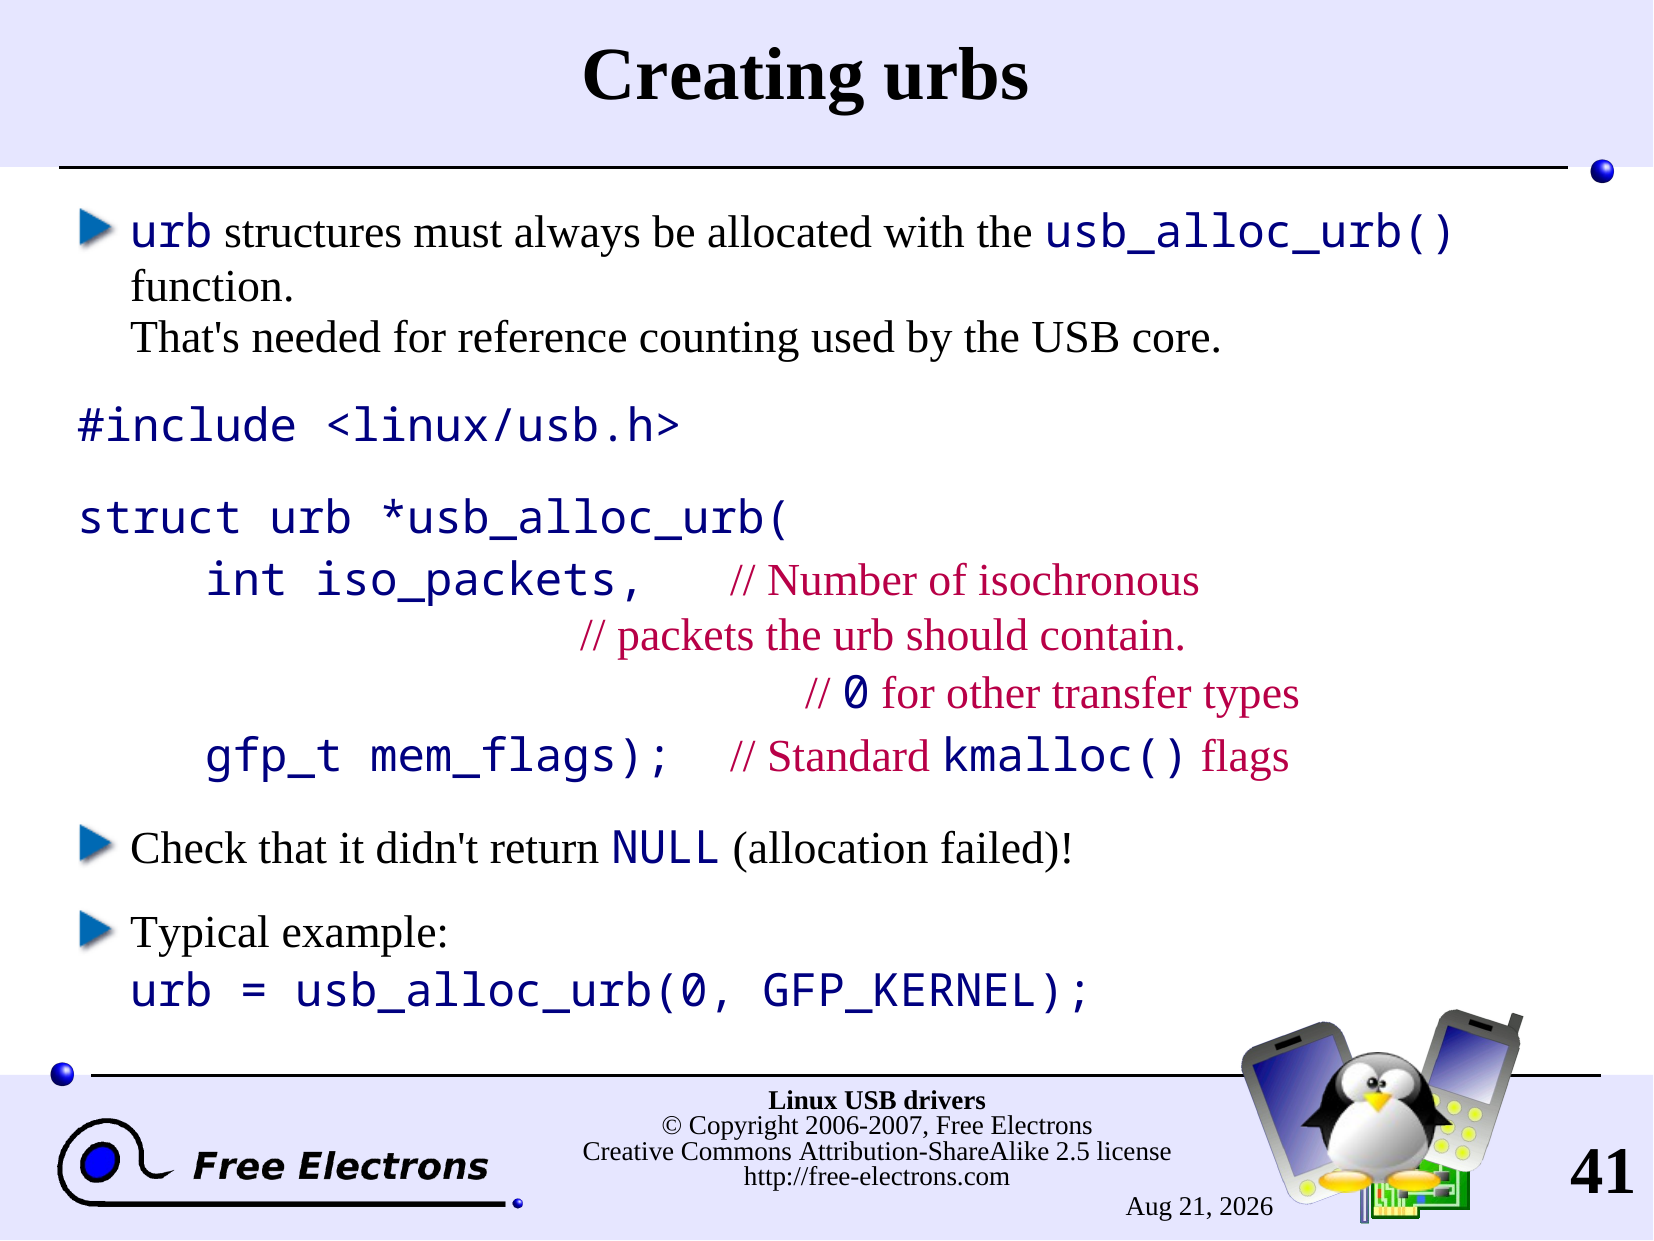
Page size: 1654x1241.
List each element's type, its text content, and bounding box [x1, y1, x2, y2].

title Creating urbs [60, 25, 1551, 124]
picture [1225, 1049, 1527, 1241]
picture [50, 1107, 527, 1216]
list urb structures must always be allocated with the usb_alloc_urb() function. That's needed for reference counting used by the USB core. #include <linux/usb.h> struct urb *usb_alloc_urb( int iso_packets, // Number of isochronous // packets the urb should contain. // 0 for other transfer types gfp_t mem_flags); // Standard kmalloc() flags Check that it didn't return NULL (allocation failed)! Typical example: urb = usb_alloc_urb(0, GFP_KERNEL); [59, 198, 1590, 1049]
